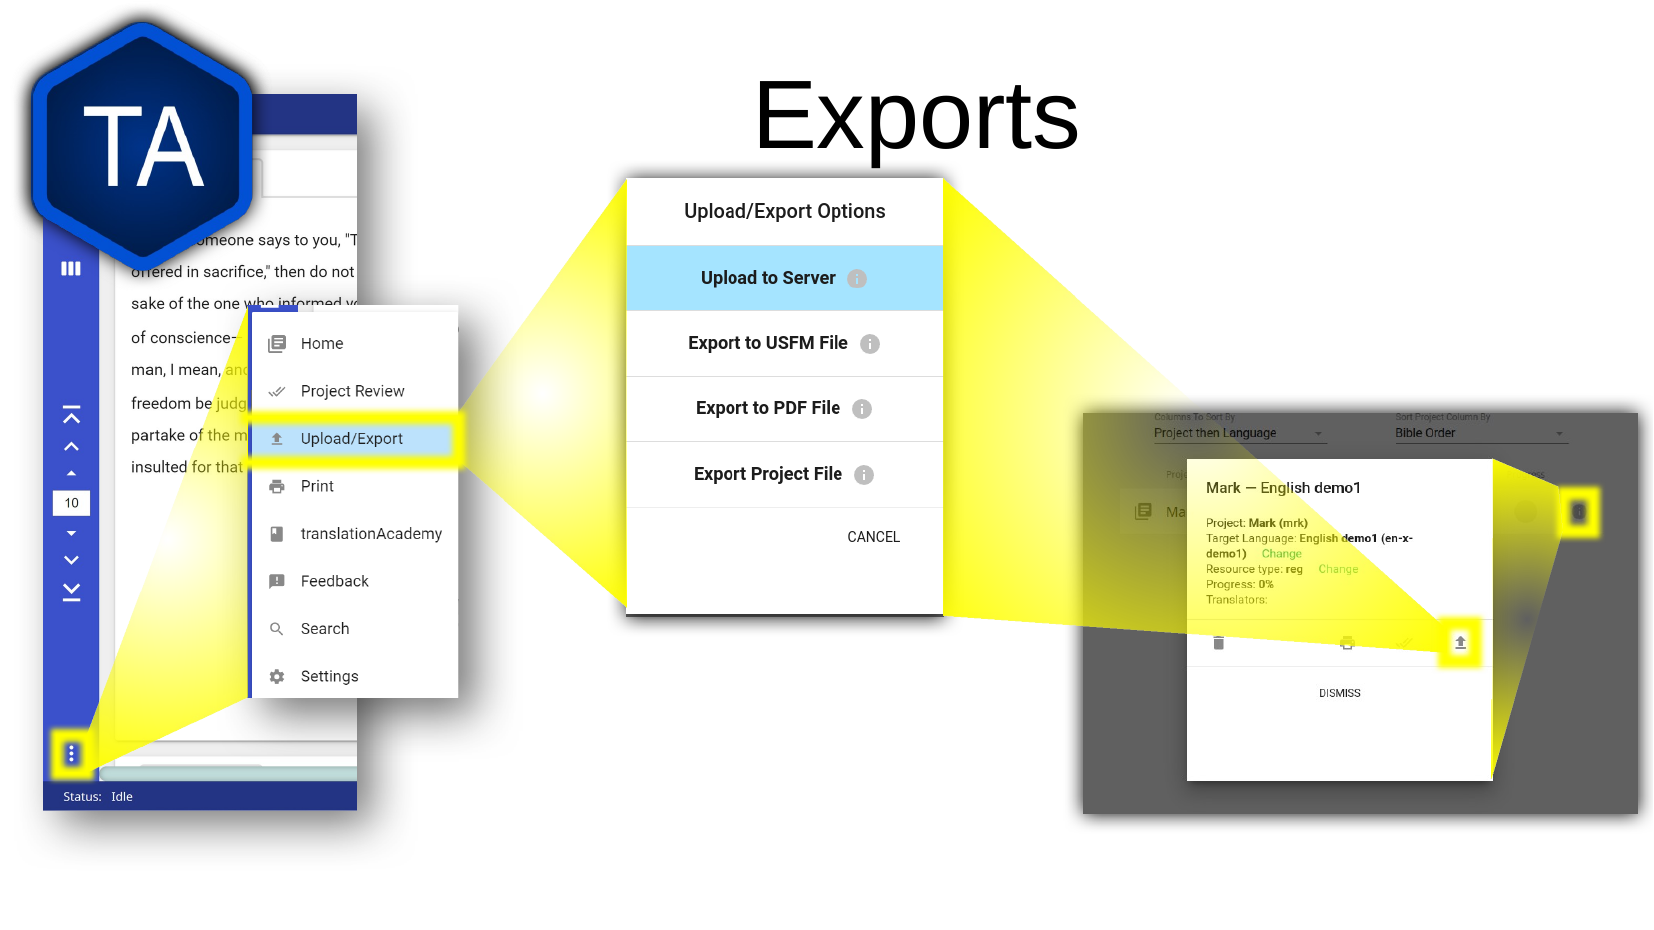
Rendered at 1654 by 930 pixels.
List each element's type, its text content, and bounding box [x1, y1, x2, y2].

text_box [943, 179, 1435, 653]
picture [1455, 634, 1464, 651]
title Exports [297, 37, 1571, 193]
picture [1083, 413, 1638, 814]
picture [626, 178, 944, 617]
picture [248, 428, 448, 452]
text_box [461, 179, 627, 608]
picture [68, 746, 77, 763]
text_box [1491, 458, 1563, 780]
picture [5, 9, 459, 811]
text_box [90, 305, 248, 768]
